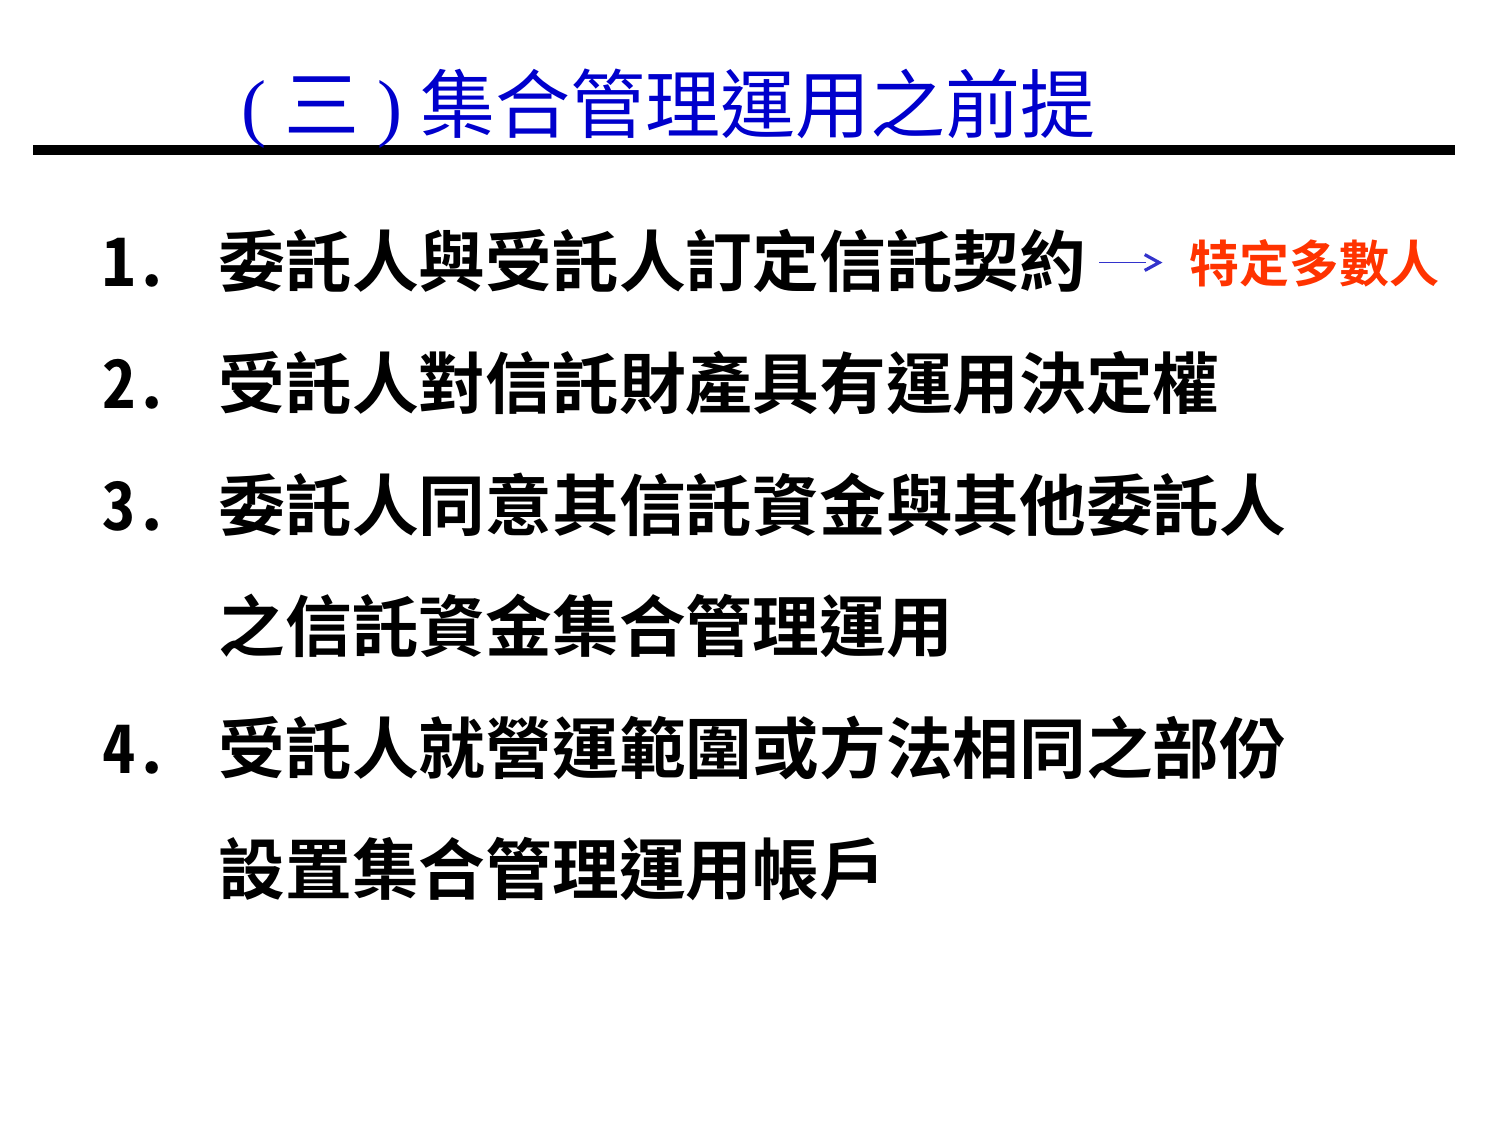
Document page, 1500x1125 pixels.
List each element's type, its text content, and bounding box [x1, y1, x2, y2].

text_box 1. 委託人與受託人訂定信託契約 2. 受託人對信託財產具有運用決定權 3. 委託人同意其信託資金與其他委託人 之信託資金集合管理運用 4. 受託人就營運範圍或方法相同之部份 設置集合管理運用帳戶 [87, 212, 1338, 916]
text_box (三)集合管理運用之前提 [75, 49, 1263, 156]
text_box 特定多數人 [1174, 224, 1500, 301]
